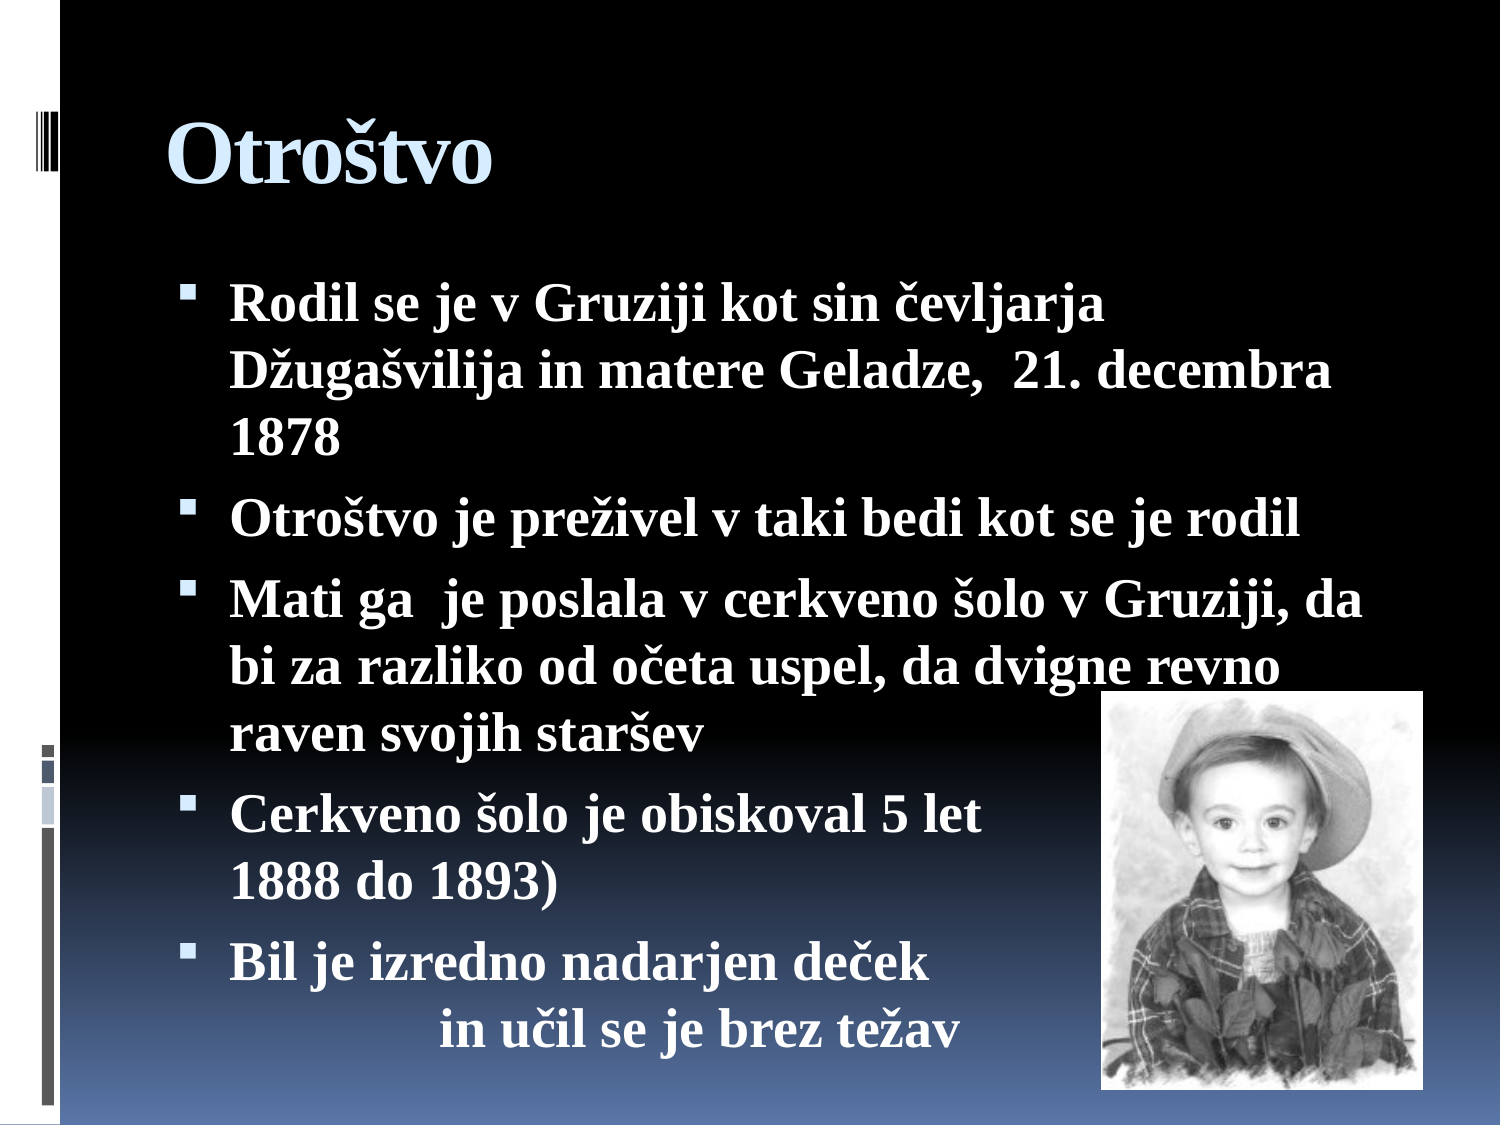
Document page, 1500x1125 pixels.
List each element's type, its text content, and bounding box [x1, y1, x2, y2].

list Rodil se je v Gruziji kot sin čevljarja Džugašvilija in matere Geladze, 21. decembra 1878 Otroštvo je preživel v taki bedi kot se je rodil Mati ga je poslala v cerkveno šolo v Gruziji, da bi za razliko od očeta uspel, da dvigne revno raven svojih staršev Cerkveno šolo je obiskoval 5 let (od 1888 do 1893) Bil je izredno nadarjen deček in učil se je brez težav [150, 257, 1425, 1067]
title Otroštvo [150, 84, 1425, 235]
picture [1101, 691, 1423, 1090]
